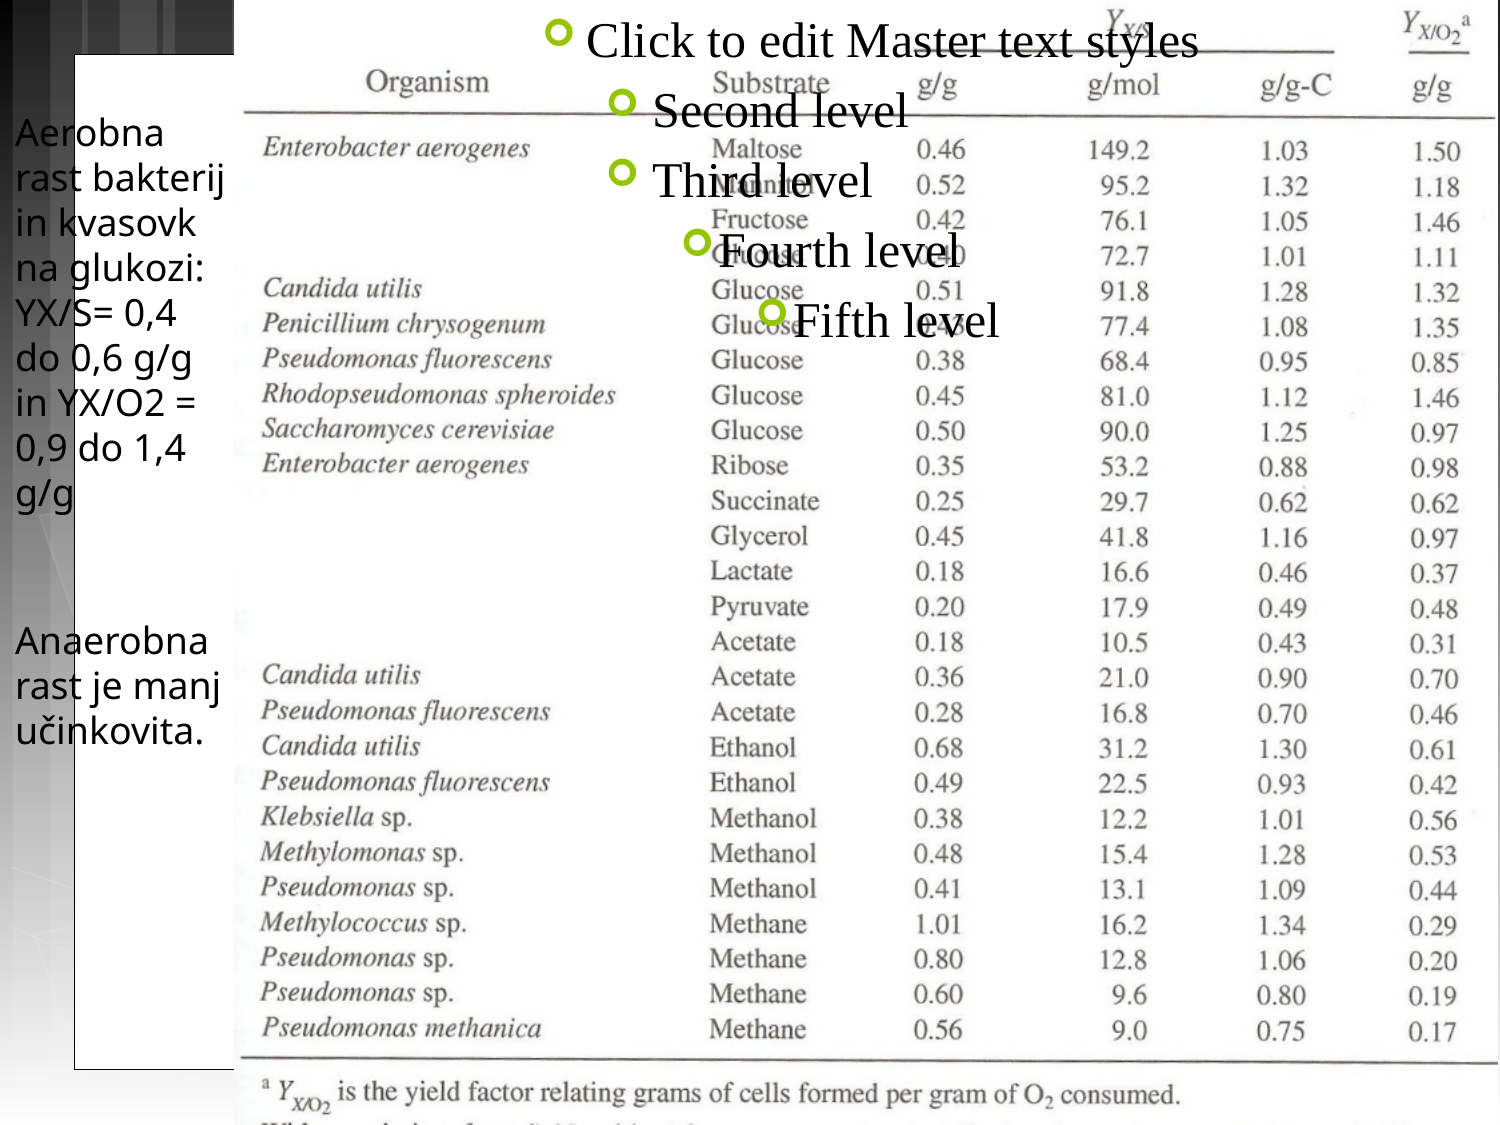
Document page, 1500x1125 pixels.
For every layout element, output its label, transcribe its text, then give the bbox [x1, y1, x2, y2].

text_box Anaerobna rast je manj učinkovita. [0, 609, 242, 805]
picture [234, 0, 1498, 1125]
text_box Aerobna rast bakterij in kvasovk na glukozi: YX/S= 0,4 do 0,6 g/g in YX/O2 = 0,9 do 1,4 g/g [0, 101, 242, 567]
